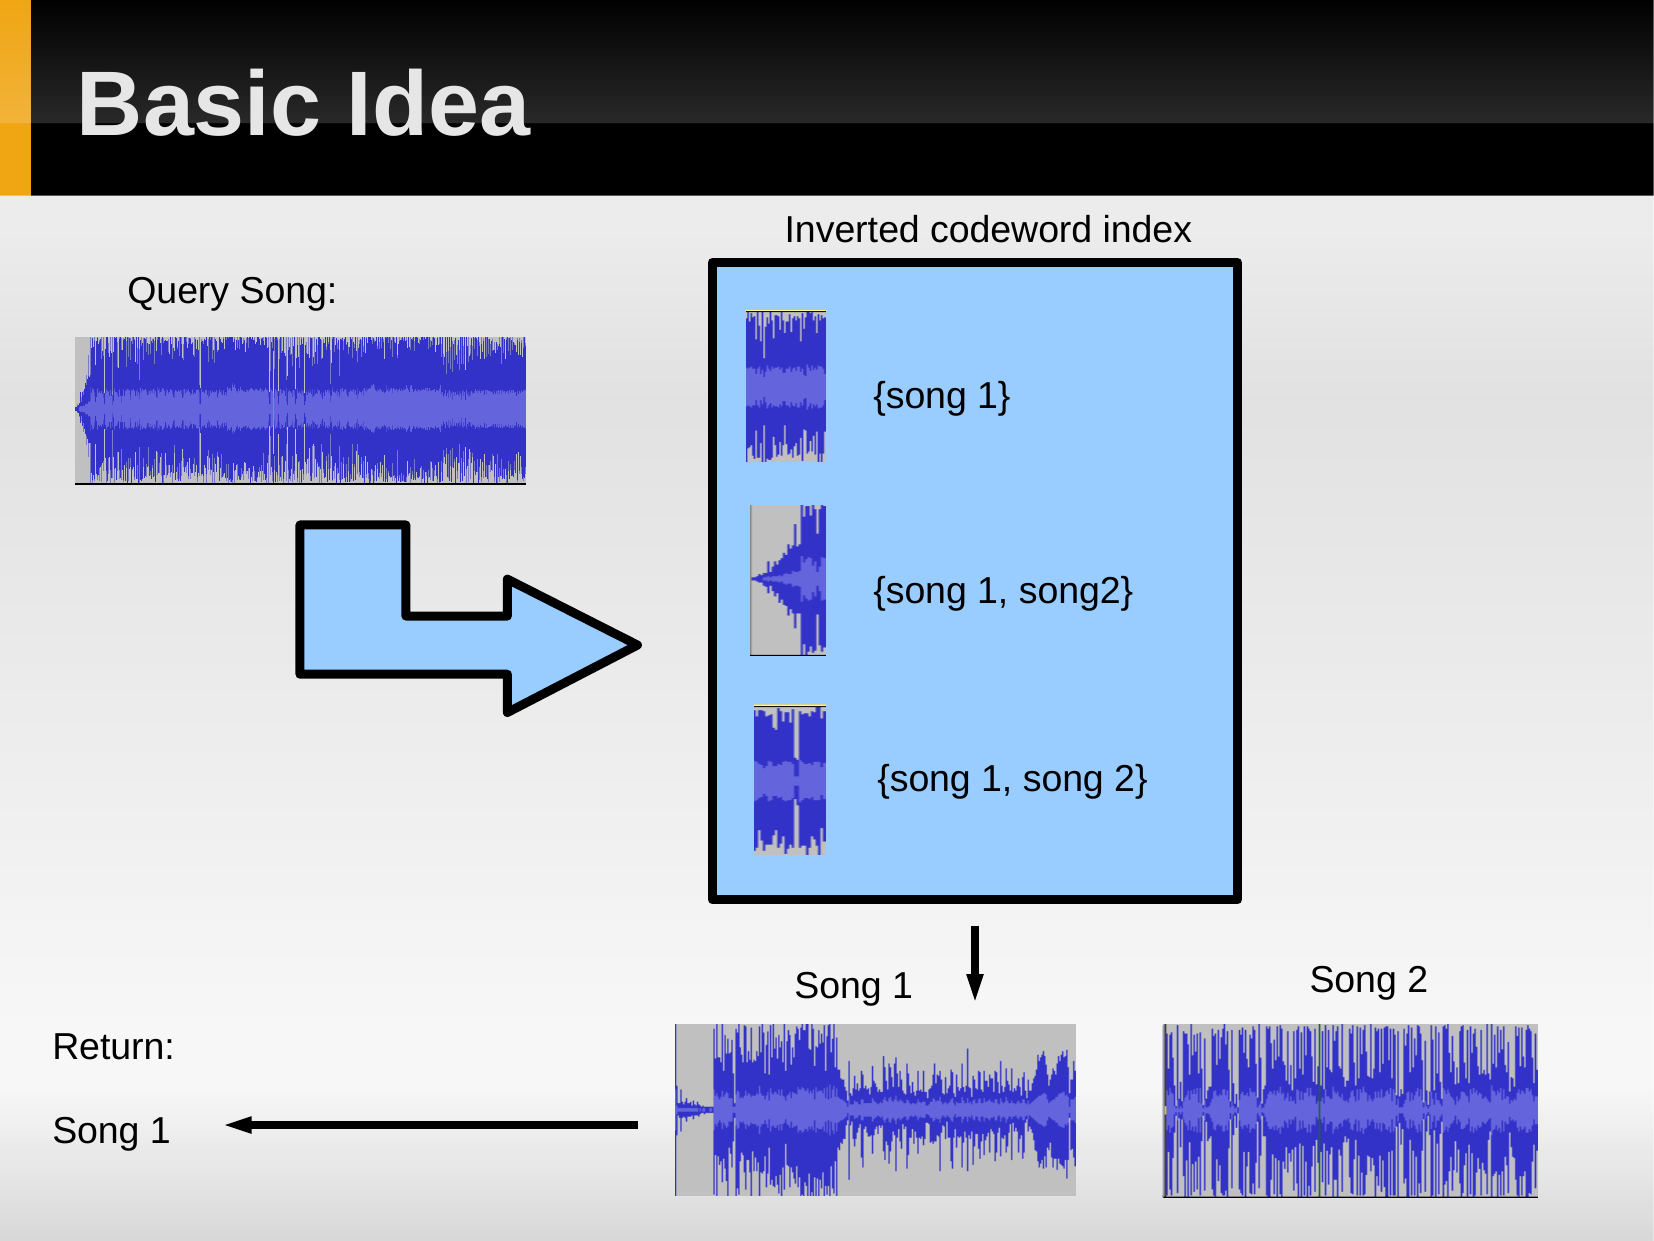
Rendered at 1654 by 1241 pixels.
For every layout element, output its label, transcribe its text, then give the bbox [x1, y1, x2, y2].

text_box [299, 524, 638, 713]
text_box Song 1 [779, 957, 928, 1015]
text_box Inverted codeword index [769, 201, 1207, 259]
text_box {song 1, song2} [858, 562, 1159, 620]
text_box Query Song: [112, 262, 353, 320]
picture [0, 0, 1654, 1241]
title Basic Idea [76, 0, 1565, 208]
text_box Return: Song 1 [37, 1018, 500, 1160]
text_box {song 1} [858, 367, 1159, 424]
text_box Song 2 [1294, 951, 1443, 1009]
text_box [712, 262, 1238, 900]
text_box {song 1, song 2} [862, 750, 1201, 855]
